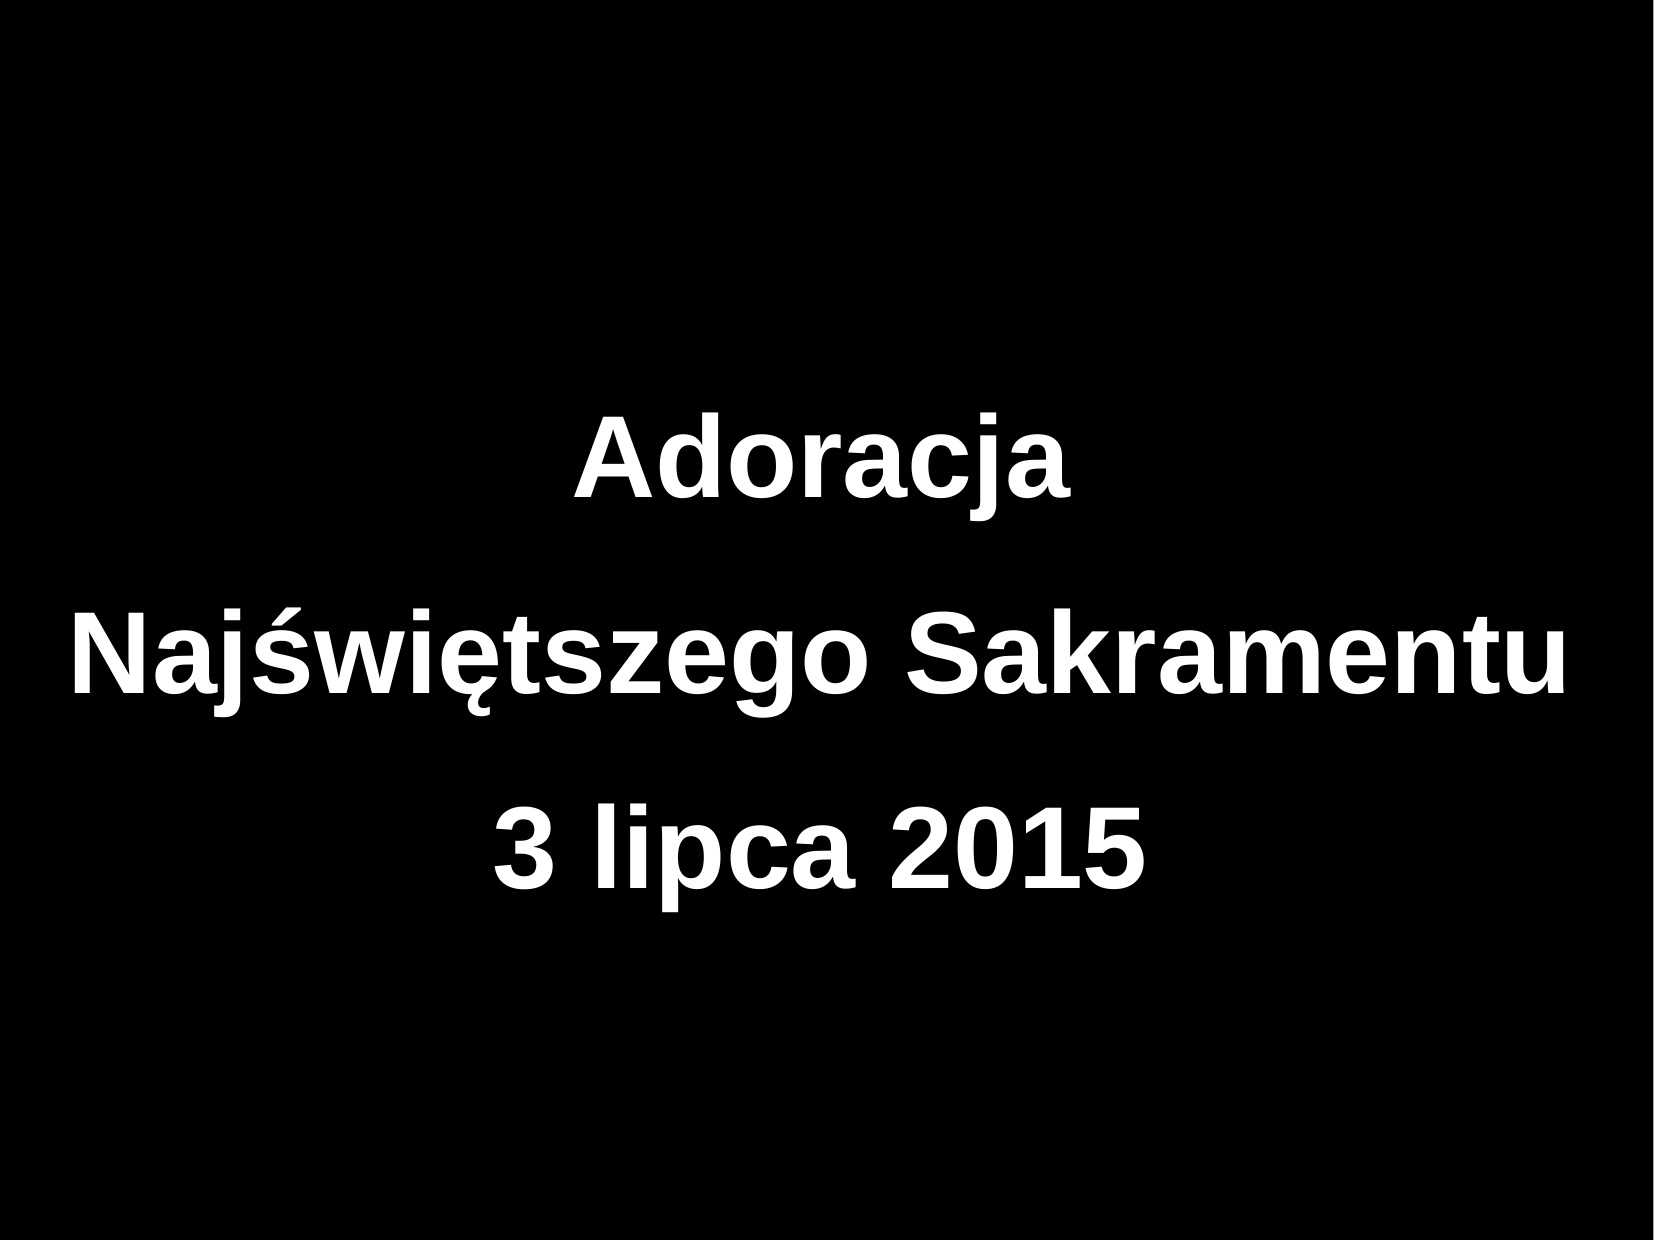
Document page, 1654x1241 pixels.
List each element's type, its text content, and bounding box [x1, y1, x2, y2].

subtitle Adoracja Najświętszego Sakramentu 3 lipca 2015 [0, 0, 1642, 1241]
